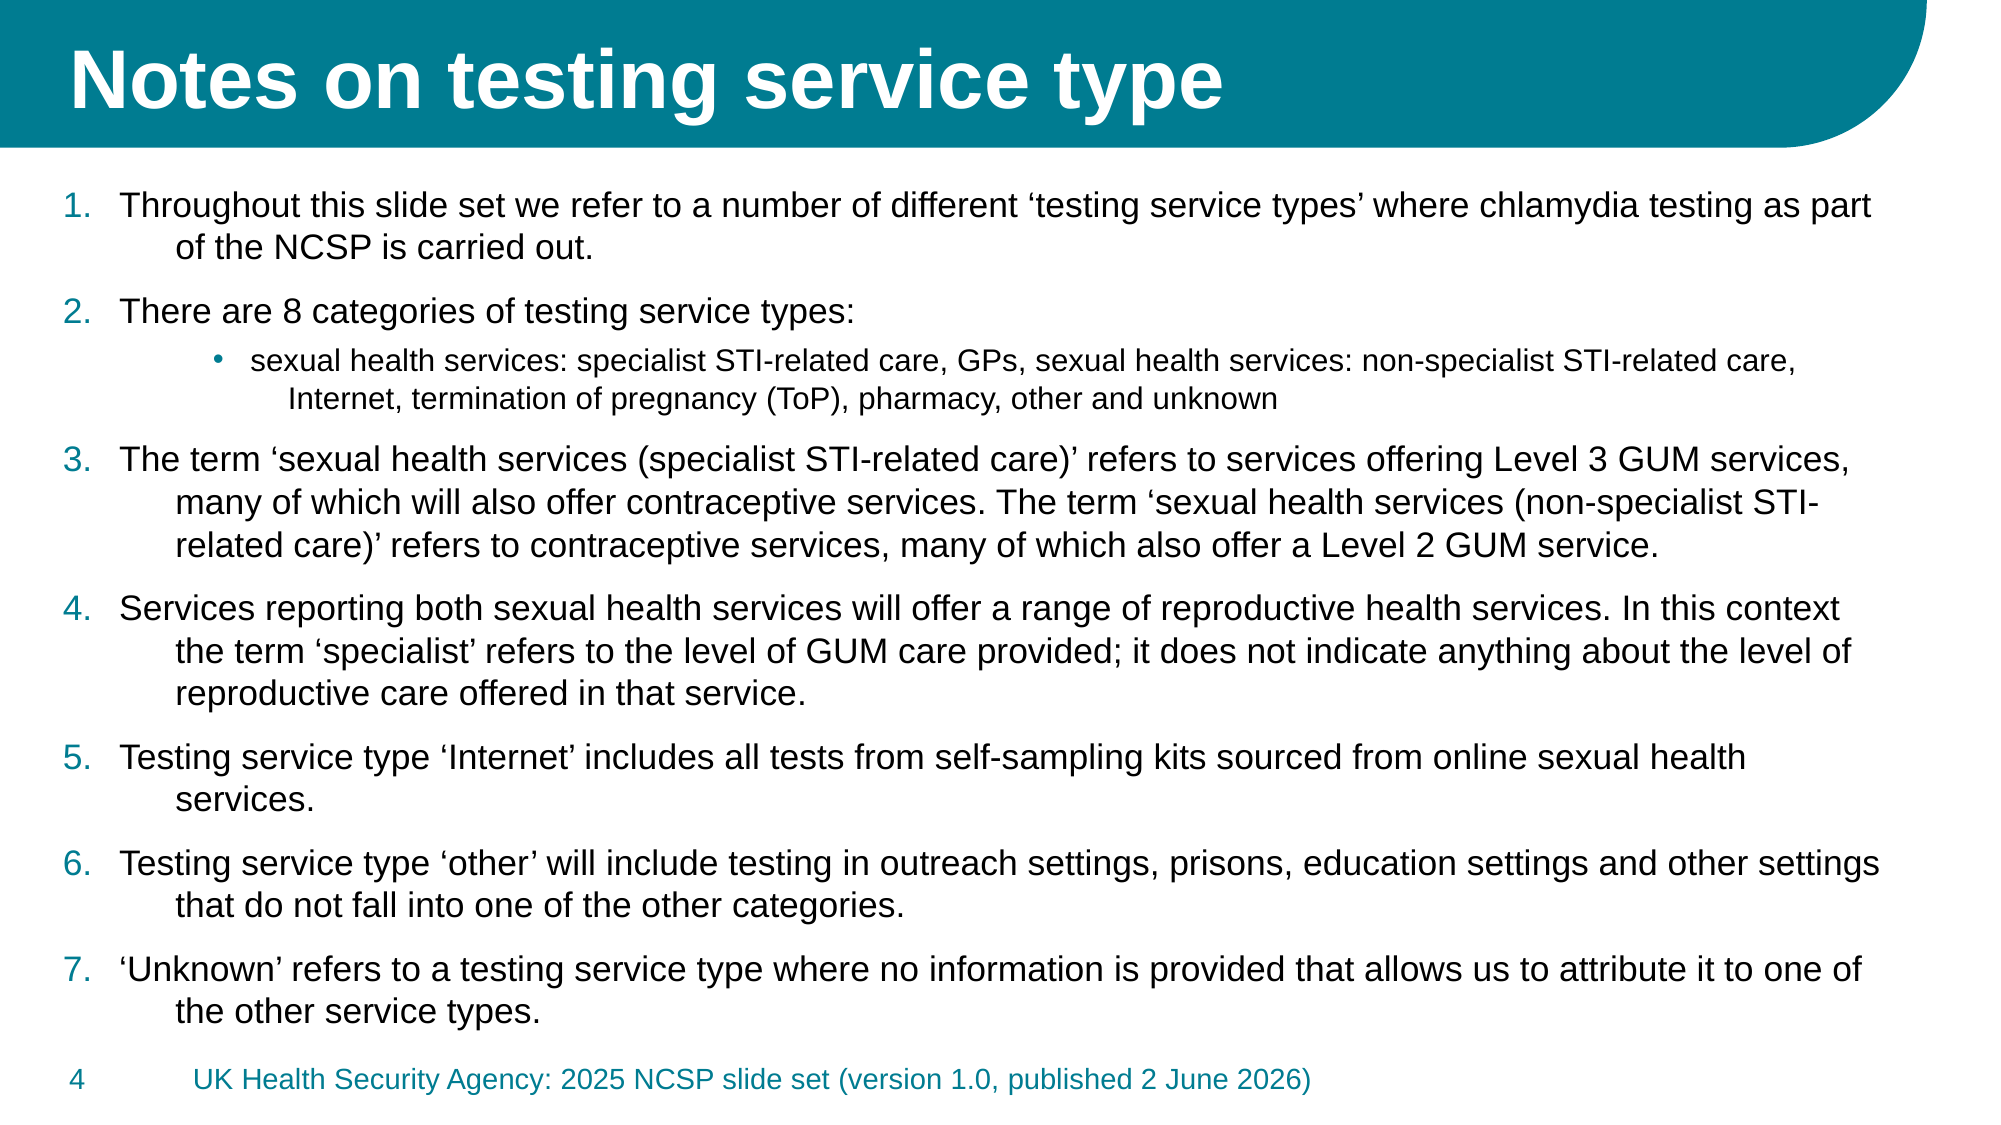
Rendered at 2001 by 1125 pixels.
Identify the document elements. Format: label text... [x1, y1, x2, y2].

title Notes on testing service type [54, 29, 1780, 134]
text_box [54, 1053, 152, 1112]
list Throughout this slide set we refer to a number of different ‘testing service types’ where chlamydia testing as part of the NCSP is carried out. There are 8 categories of testing service types: sexual health services: specialist STI-related care, GPs, sexual health services: non-specialist STI-related care, Internet, termination of pregnancy (ToP), pharmacy, other and unknown The term ‘sexual health services (specialist STI-related care)’ refers to services offering Level 3 GUM services, many of which will also offer contraceptive services. The term ‘sexual health services (non-specialist STI-related care)’ refers to contraceptive services, many of which also offer a Level 2 GUM service. Services reporting both sexual health services will offer a range of reproductive health services. In this context the term ‘specialist’ refers to the level of GUM care provided; it does not indicate anything about the level of reproductive care offered in that service. Testing service type ‘Internet’ includes all tests from self-sampling kits sourced from online sexual health services. Testing service type ‘other’ will include testing in outreach settings, prisons, education settings and other settings that do not fall into one of the other categories. ‘Unknown’ refers to a testing service type where no information is provided that allows us to attribute it to one of the other service types. [47, 174, 1906, 1046]
